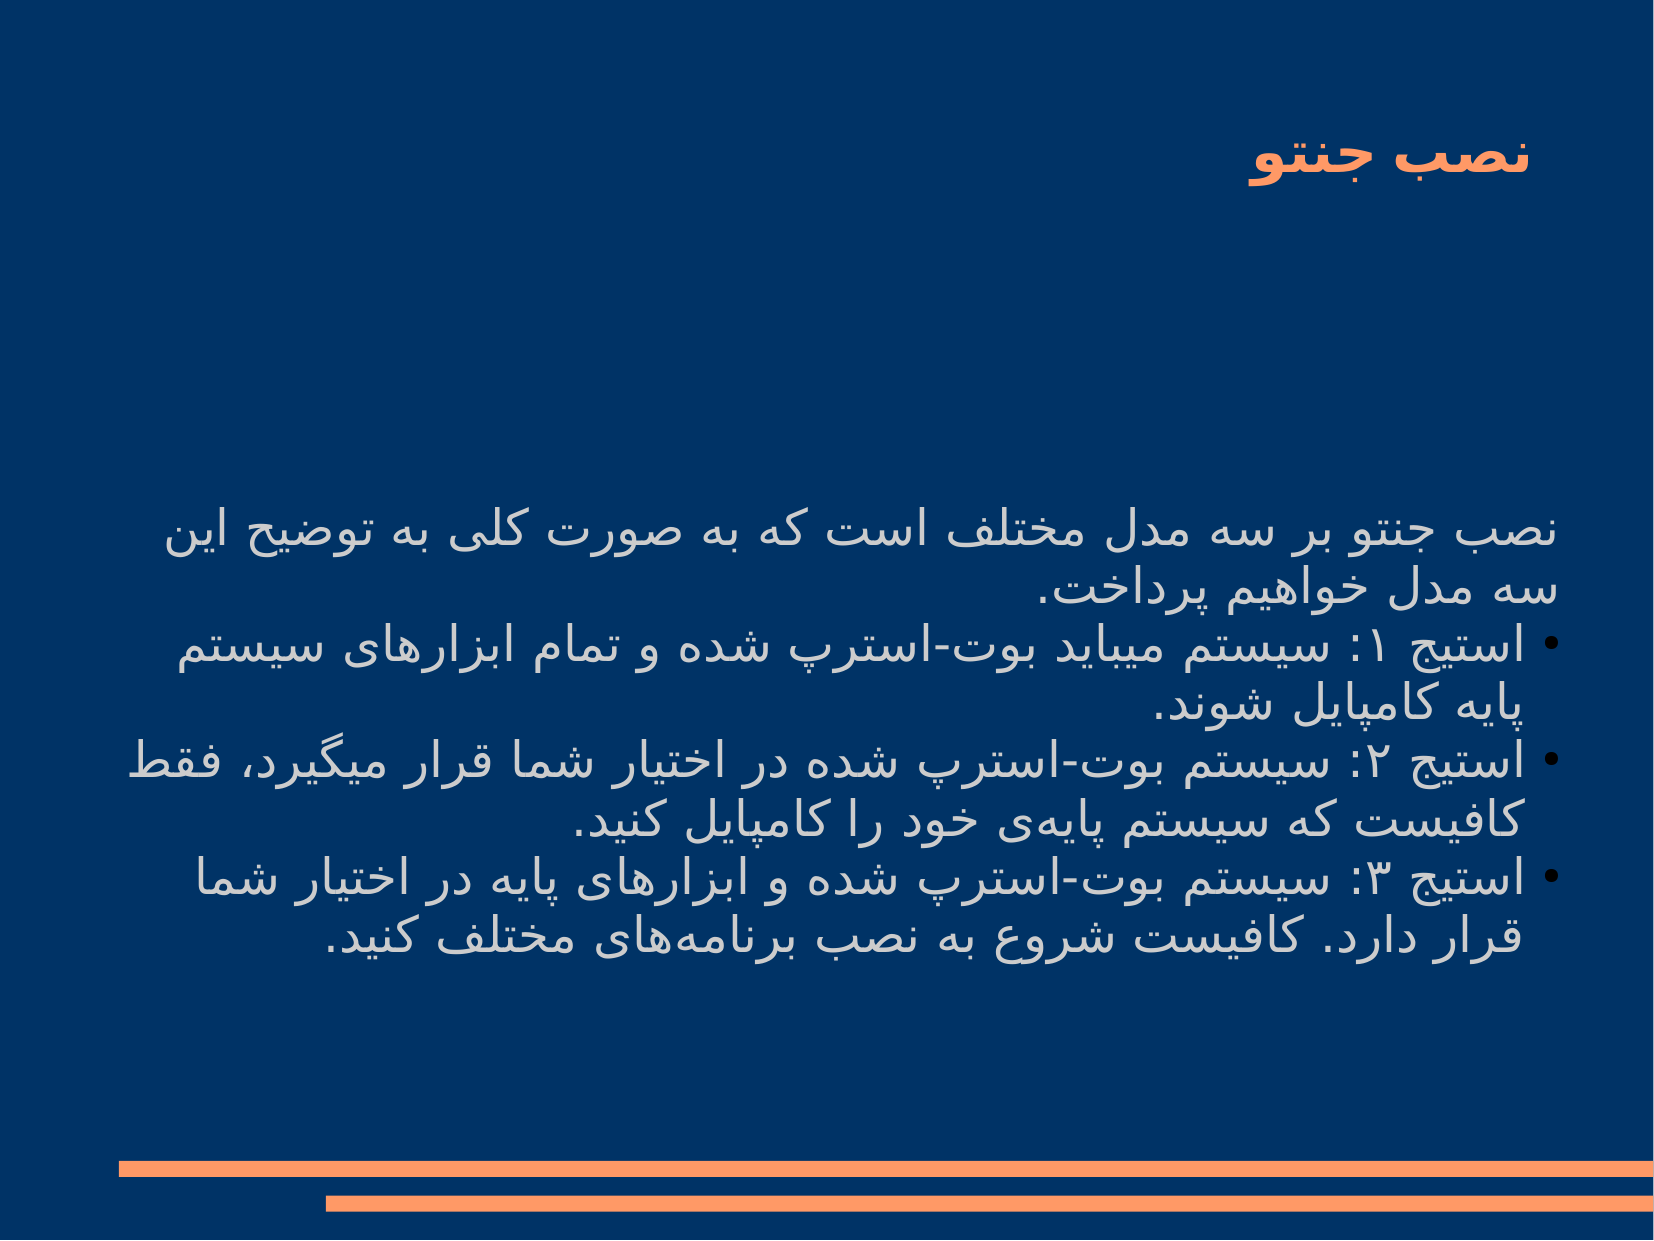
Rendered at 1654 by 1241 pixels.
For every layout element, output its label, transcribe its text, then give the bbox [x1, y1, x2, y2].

subtitle نصب جنتو بر سه مدل مختلف است که به صورت کلی به توضیح این سه مدل خواهیم پرداخت. استیج ۱: سیستم میباید بوت-استرپ شده و تمام ابزارهای سیستم پایه کامپایل شوند. استیج ۲: سیستم بوت-استرپ شده در اختیار شما قرار میگیرد، فقط کافیست که سیستم پایه‌ی خود را کامپایل کنید. استیج ۳: سیستم بوت-استرپ شده و ابزارهای پایه‌ در اختیار شما قرار دارد. کافیست شروع به نصب برنامه‌های مختلف کنید. [121, 322, 1561, 1141]
title نصب جنتو [121, 46, 1534, 254]
